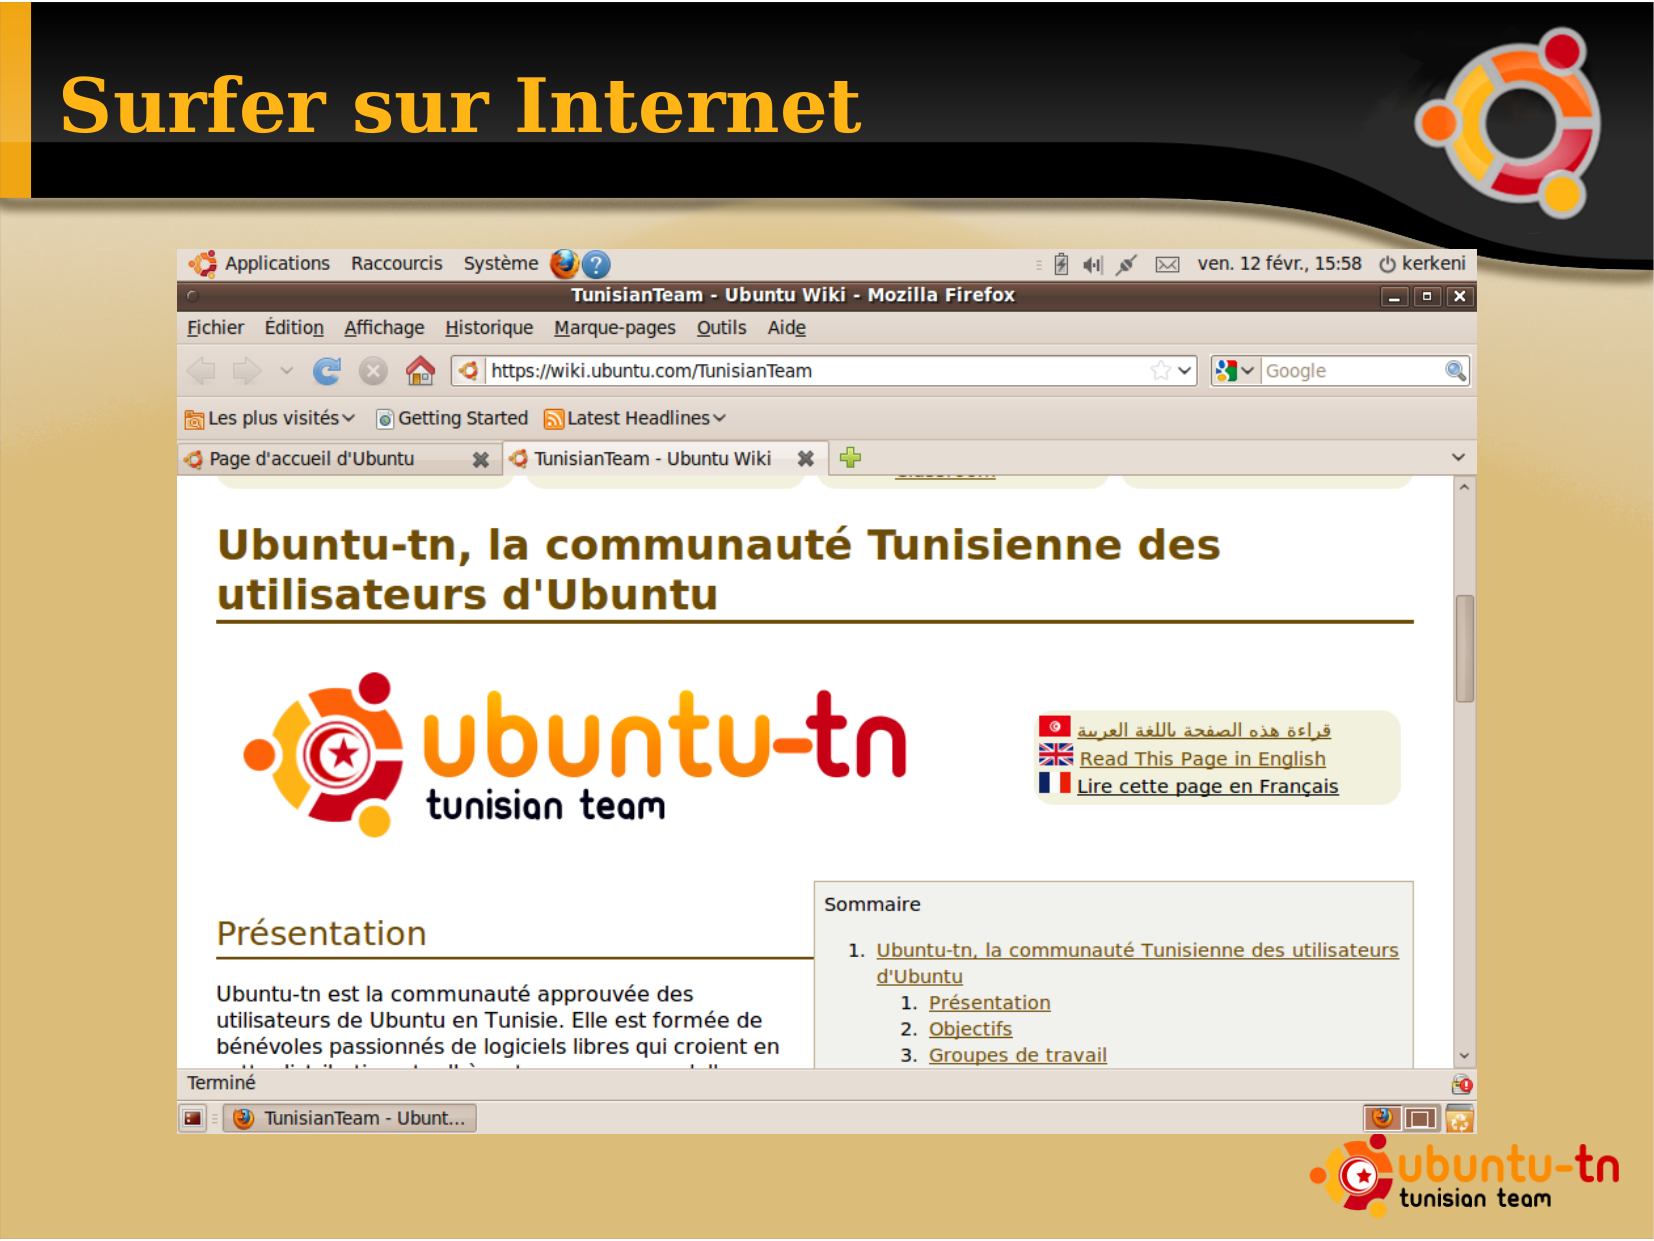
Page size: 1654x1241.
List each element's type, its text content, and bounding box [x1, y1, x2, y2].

picture [0, 0, 1654, 1241]
title Surfer sur Internet [59, 2, 1447, 210]
